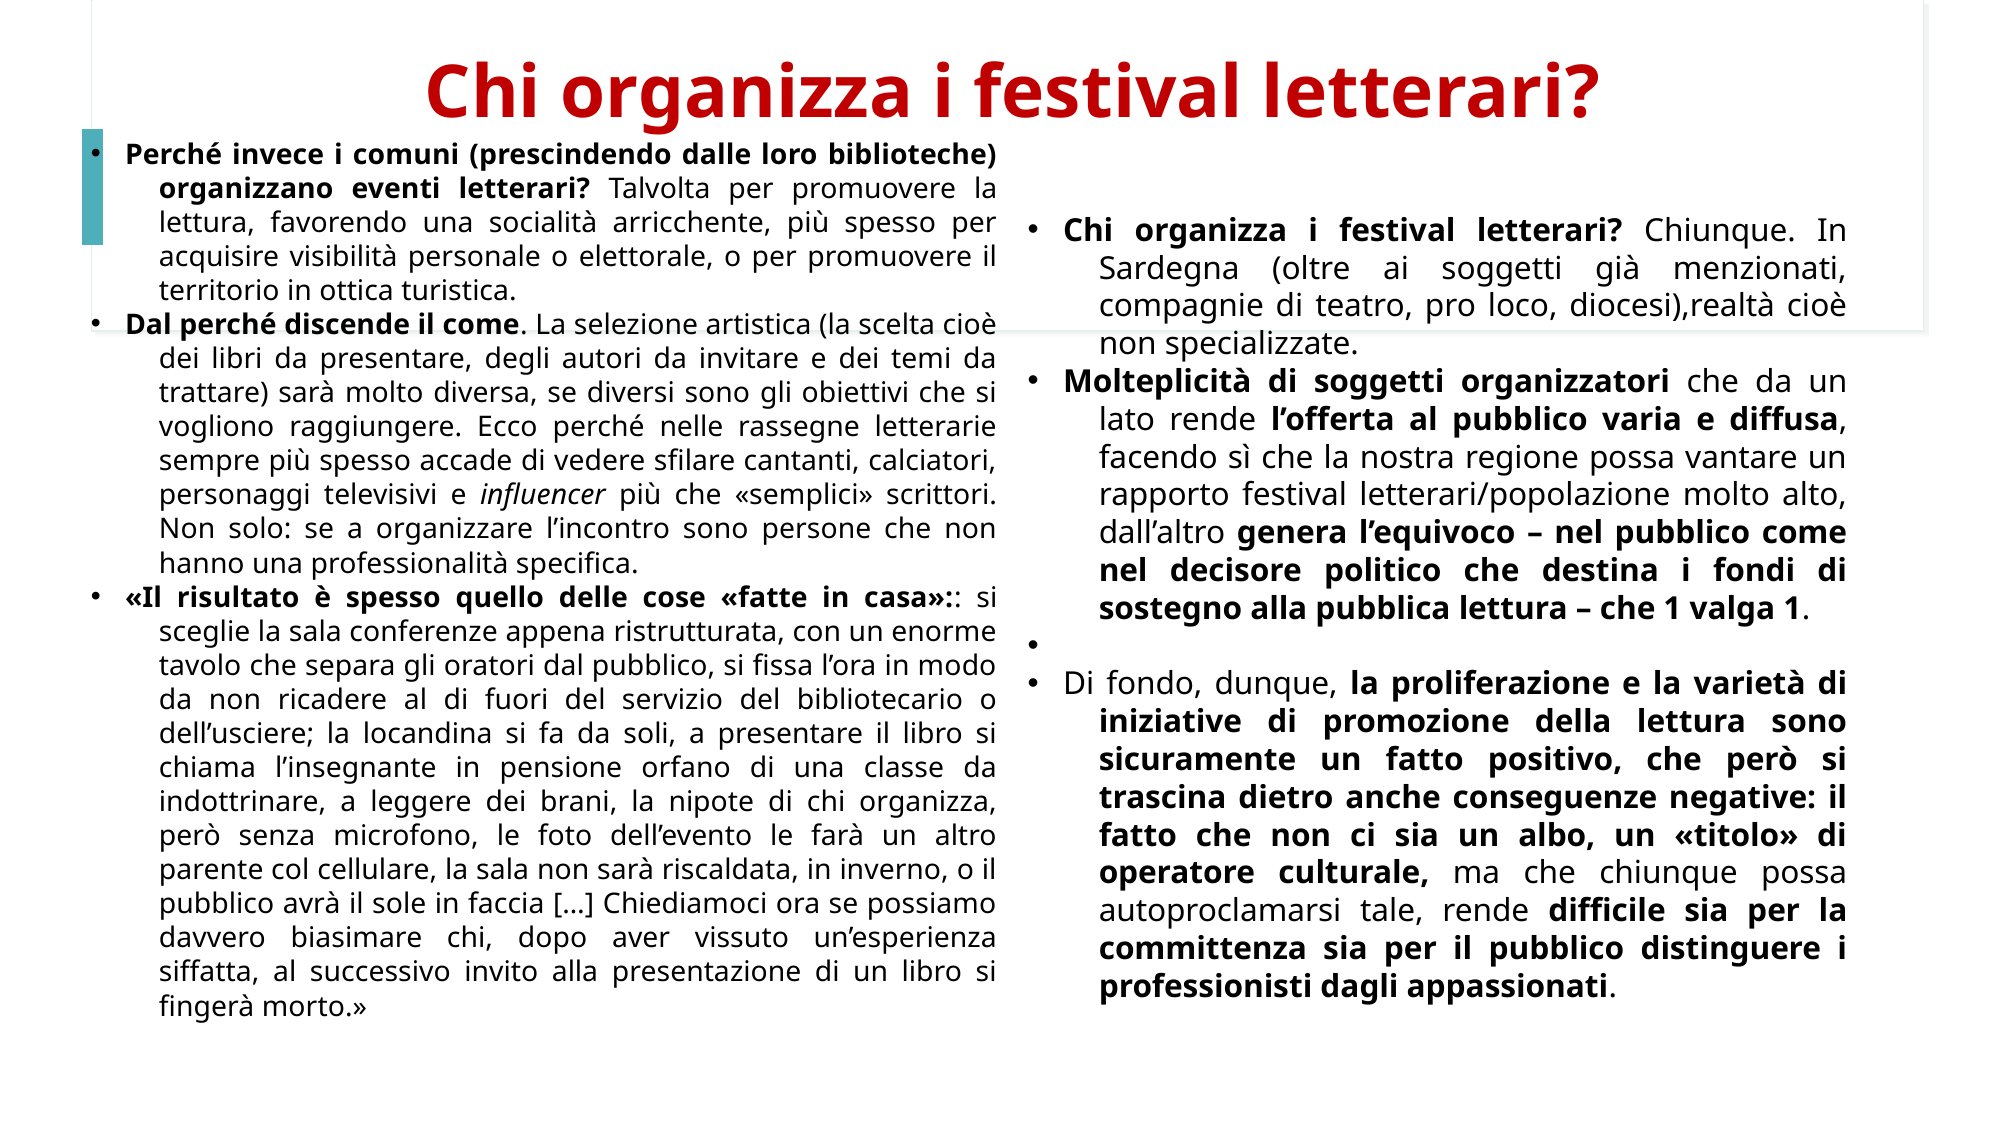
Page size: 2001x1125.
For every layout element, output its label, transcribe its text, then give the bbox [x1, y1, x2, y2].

list Chi organizza i festival letterari? Chiunque. In Sardegna (oltre ai soggetti già menzionati, compagnie di teatro, pro loco, diocesi),realtà cioè non specializzate. Molteplicità di soggetti organizzatori che da un lato rende l’offerta al pubblico varia e diffusa, facendo sì che la nostra regione possa vantare un rapporto festival letterari/popolazione molto alto, dall’altro genera l’equivoco – nel pubblico come nel decisore politico che destina i fondi di sostegno alla pubblica lettura – che 1 valga 1. Di fondo, dunque, la proliferazione e la varietà di iniziative di promozione della lettura sono sicuramente un fatto positivo, che però si trascina dietro anche conseguenze negative: il fatto che non ci sia un albo, un «titolo» di operatore culturale, ma che chiunque possa autoproclamarsi tale, rende difficile sia per la committenza sia per il pubblico distinguere i professionisti dagli appassionati. [1012, 202, 1863, 1014]
title Chi organizza i festival letterari? [150, 12, 1876, 175]
list Perché invece i comuni (prescindendo dalle loro biblioteche) organizzano eventi letterari? Talvolta per promuovere la lettura, favorendo una socialità arricchente, più spesso per acquisire visibilità personale o elettorale, o per promuovere il territorio in ottica turistica. Dal perché discende il come. La selezione artistica (la scelta cioè dei libri da presentare, degli autori da invitare e dei temi da trattare) sarà molto diversa, se diversi sono gli obiettivi che si vogliono raggiungere. Ecco perché nelle rassegne letterarie sempre più spesso accade di vedere sfilare cantanti, calciatori, personaggi televisivi e influencer più che «semplici» scrittori. Non solo: se a organizzare l’incontro sono persone che non hanno una professionalità specifica. «Il risultato è spesso quello delle cose «fatte in casa»:: si sceglie la sala conferenze appena ristrutturata, con un enorme tavolo che separa gli oratori dal pubblico, si fissa l’ora in modo da non ricadere al di fuori del servizio del bibliotecario o dell’usciere; la locandina si fa da soli, a presentare il libro si chiama l’insegnante in pensione orfano di una classe da indottrinare, a leggere dei brani, la nipote di chi organizza, però senza microfono, le foto dell’evento le farà un altro parente col cellulare, la sala non sarà riscaldata, in inverno, o il pubblico avrà il sole in faccia […] Chiediamoci ora se possiamo davvero biasimare chi, dopo aver vissuto un’esperienza siffatta, al successivo invito alla presentazione di un libro si fingerà morto.» [75, 128, 1013, 1043]
